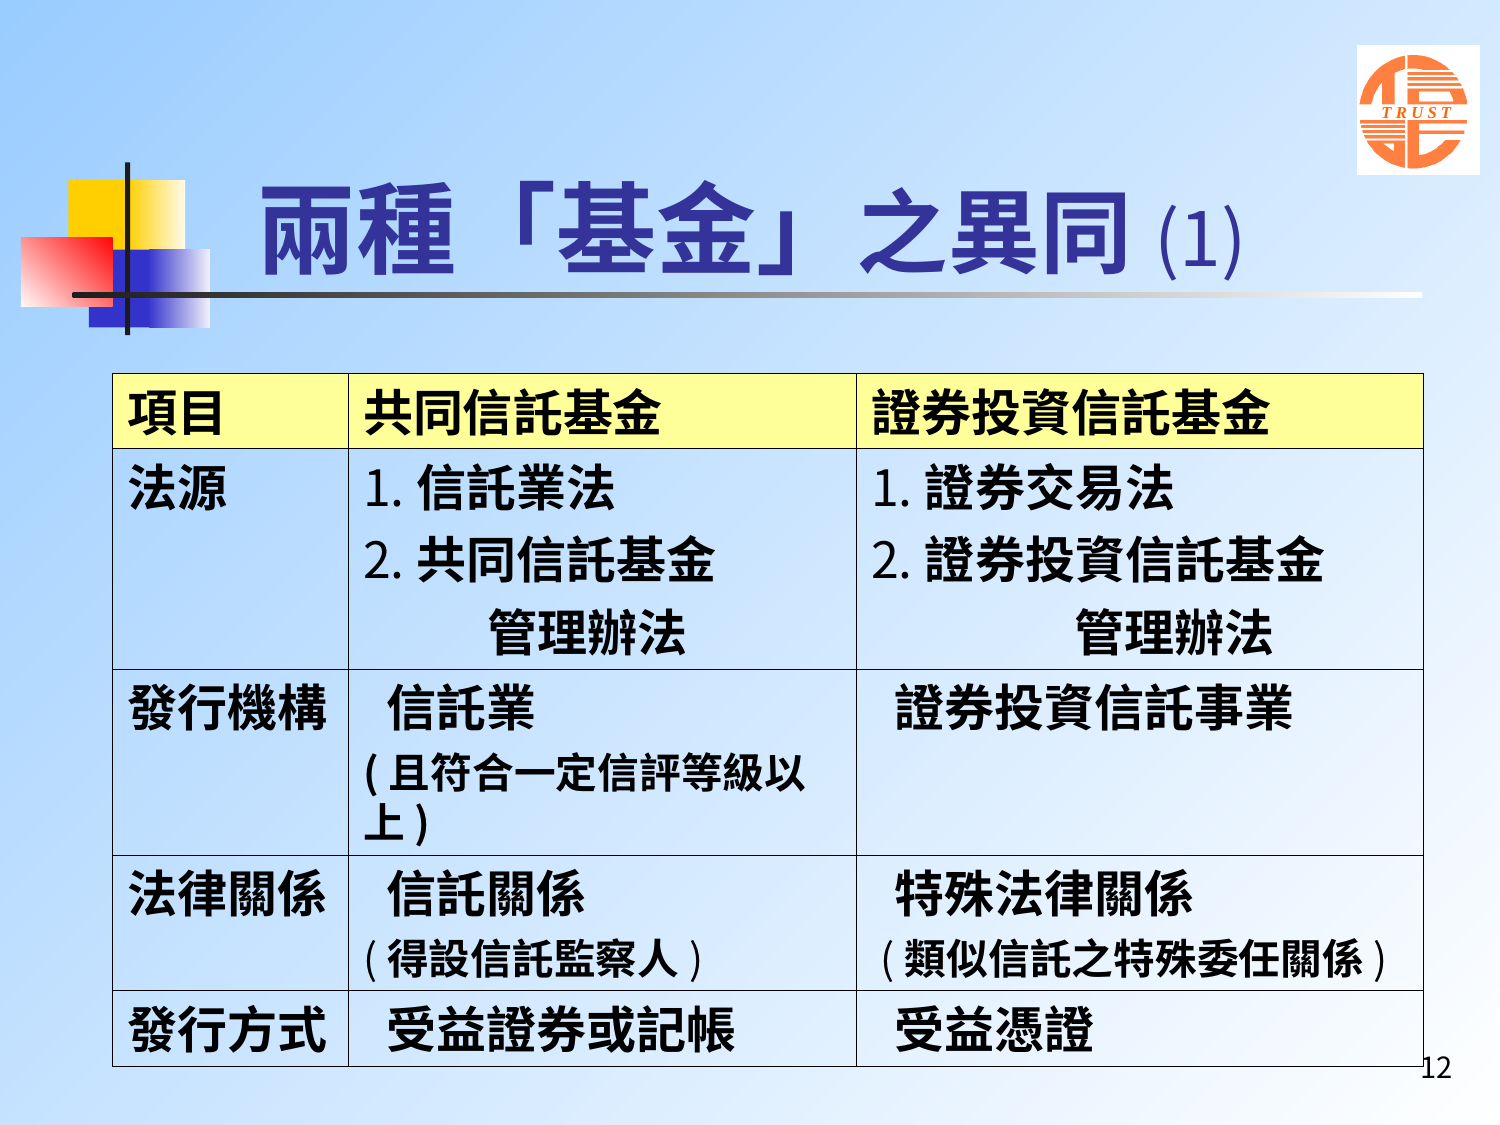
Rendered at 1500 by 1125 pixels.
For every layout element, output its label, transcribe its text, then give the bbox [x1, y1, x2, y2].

table_cell 法源 [113, 449, 348, 669]
table_header 共同信託基金 [349, 374, 856, 448]
table_cell 受益憑證 [857, 991, 1423, 1066]
title 兩種「基金」之異同(1) [242, 54, 1359, 295]
table_cell 信託業 (且符合一定信評等級以上) [349, 670, 856, 855]
table_header 項目 [113, 374, 348, 448]
table_cell 信託關係 (得設信託監察人) [349, 856, 856, 990]
text_box T R U S T [1362, 96, 1470, 127]
table_cell 發行機構 [113, 670, 348, 855]
table_cell 1.信託業法 2.共同信託基金 管理辦法 [349, 449, 856, 669]
table_header 證券投資信託基金 [857, 374, 1423, 448]
table_cell 證券投資信託事業 [857, 670, 1423, 855]
chart [1357, 45, 1480, 175]
table_cell 法律關係 [113, 856, 348, 990]
table_cell 受益證券或記帳 [349, 991, 856, 1066]
table_cell 發行方式 [113, 991, 348, 1066]
table_cell 特殊法律關係 (類似信託之特殊委任關係) [857, 856, 1423, 990]
table_cell 1.證券交易法 2.證券投資信託基金 管理辦法 [857, 449, 1423, 669]
